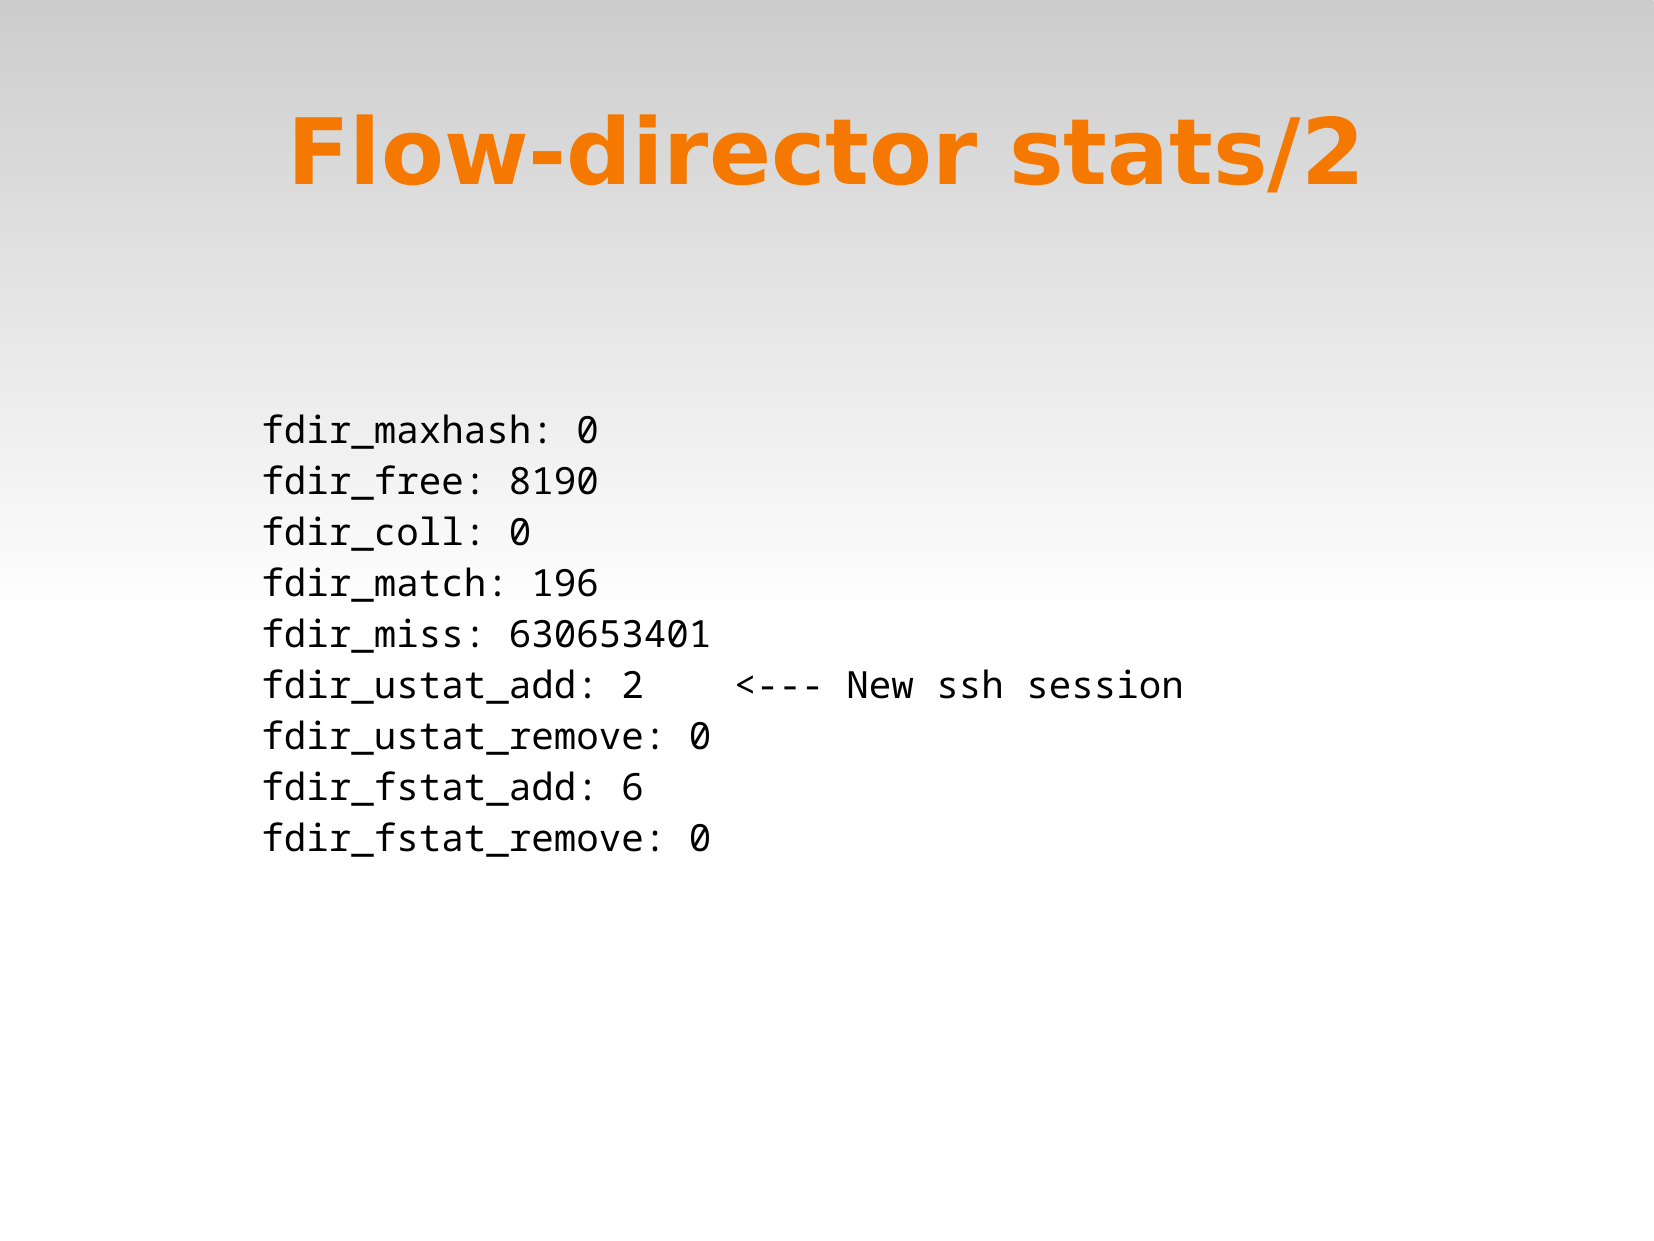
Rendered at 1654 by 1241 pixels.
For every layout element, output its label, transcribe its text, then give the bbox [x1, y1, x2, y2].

text_box fdir_maxhash: 0 fdir_free: 8190 fdir_coll: 0 fdir_match: 196 fdir_miss: 630653401 fdir_ustat_add: 2 <--- New ssh session fdir_ustat_remove: 0 fdir_fstat_add: 6 fdir_fstat_remove: 0 [134, 396, 1384, 952]
text_box [84, 329, 1556, 896]
title Flow-director stats/2 [82, 49, 1571, 257]
